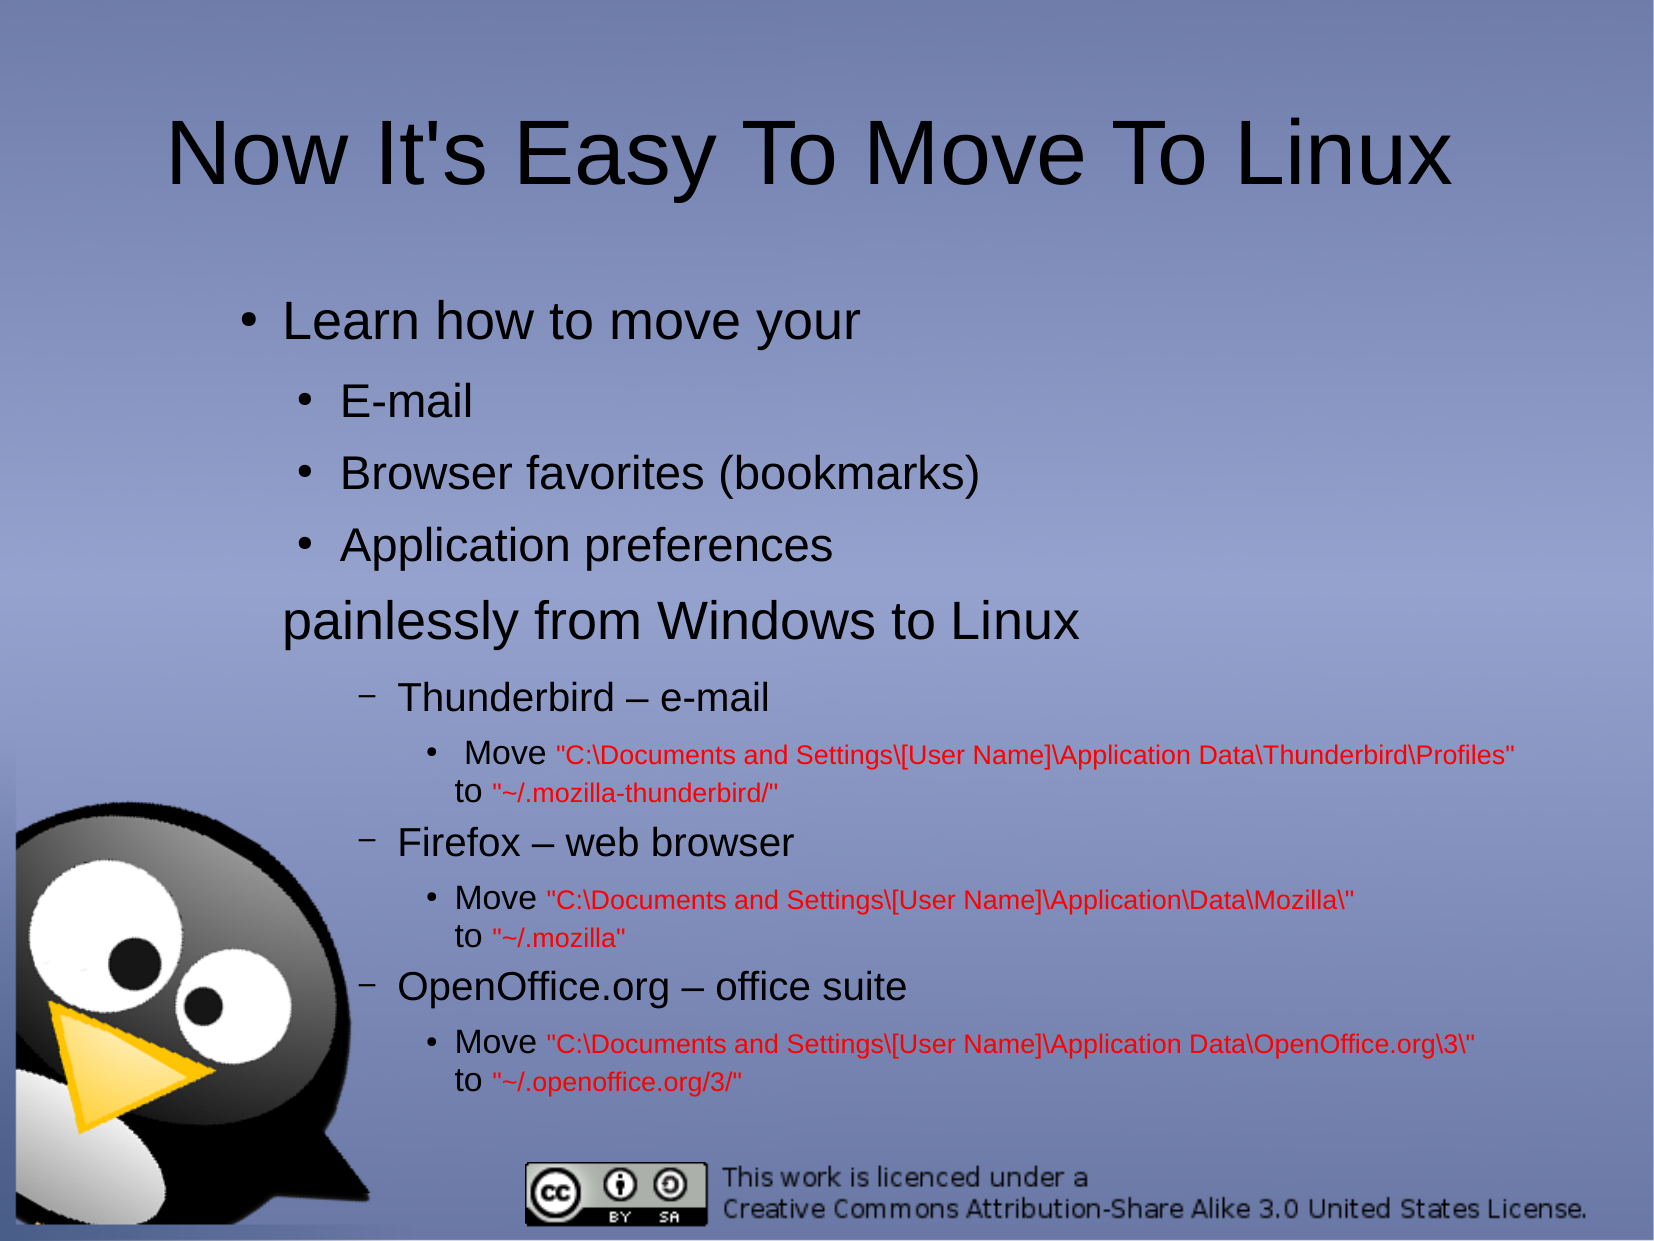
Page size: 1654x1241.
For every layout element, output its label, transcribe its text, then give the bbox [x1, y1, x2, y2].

picture [0, 0, 1654, 1241]
title Now It's Easy To Move To Linux [75, 49, 1571, 257]
list Learn how to move your E-mail Browser favorites (bookmarks) Application preferences painlessly from Windows to Linux Thunderbird – e-mail Move "C:\Documents and Settings\[User Name]\Application Data\Thunderbird\Profiles" to "~/.mozilla-thunderbird/" Firefox – web browser Move "C:\Documents and Settings\[User Name]\Application\Data\Mozilla\" to "~/.mozilla" OpenOffice.org – office suite Move "C:\Documents and Settings\[User Name]\Application Data\OpenOffice.org\3\" to "~/.openoffice.org/3/" [225, 290, 1571, 1109]
